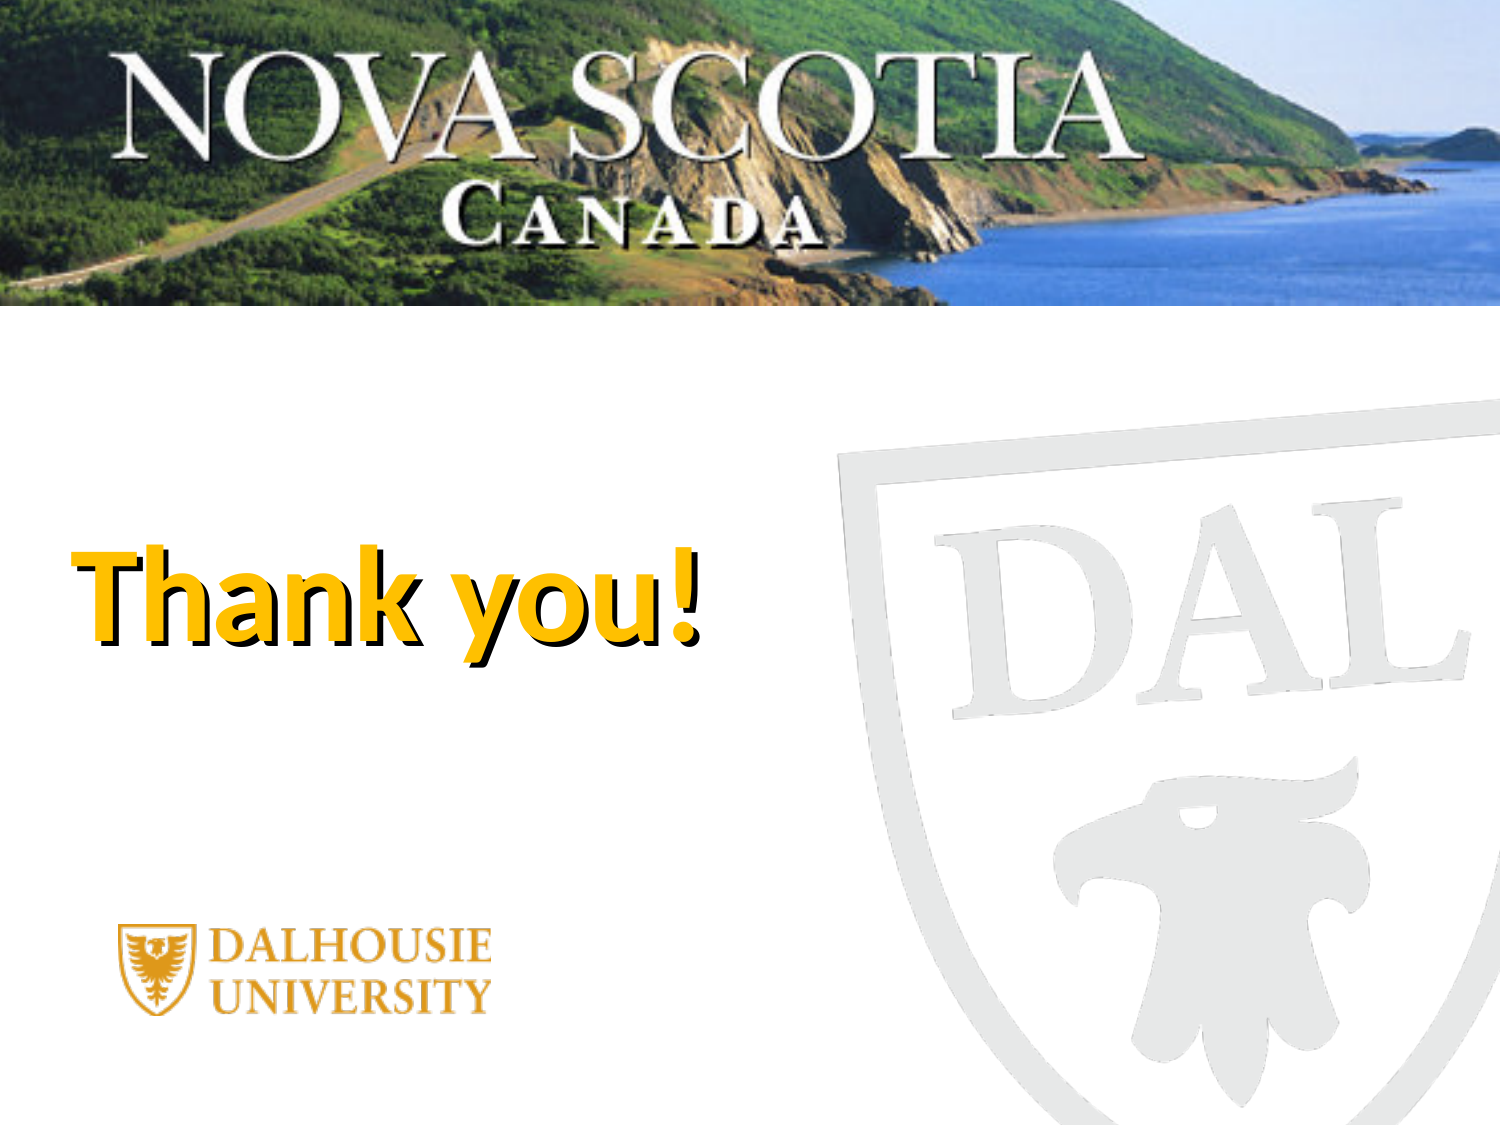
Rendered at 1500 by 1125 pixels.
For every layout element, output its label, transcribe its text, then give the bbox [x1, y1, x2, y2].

picture [0, 0, 1500, 306]
text_box Thank you! [55, 496, 1283, 719]
